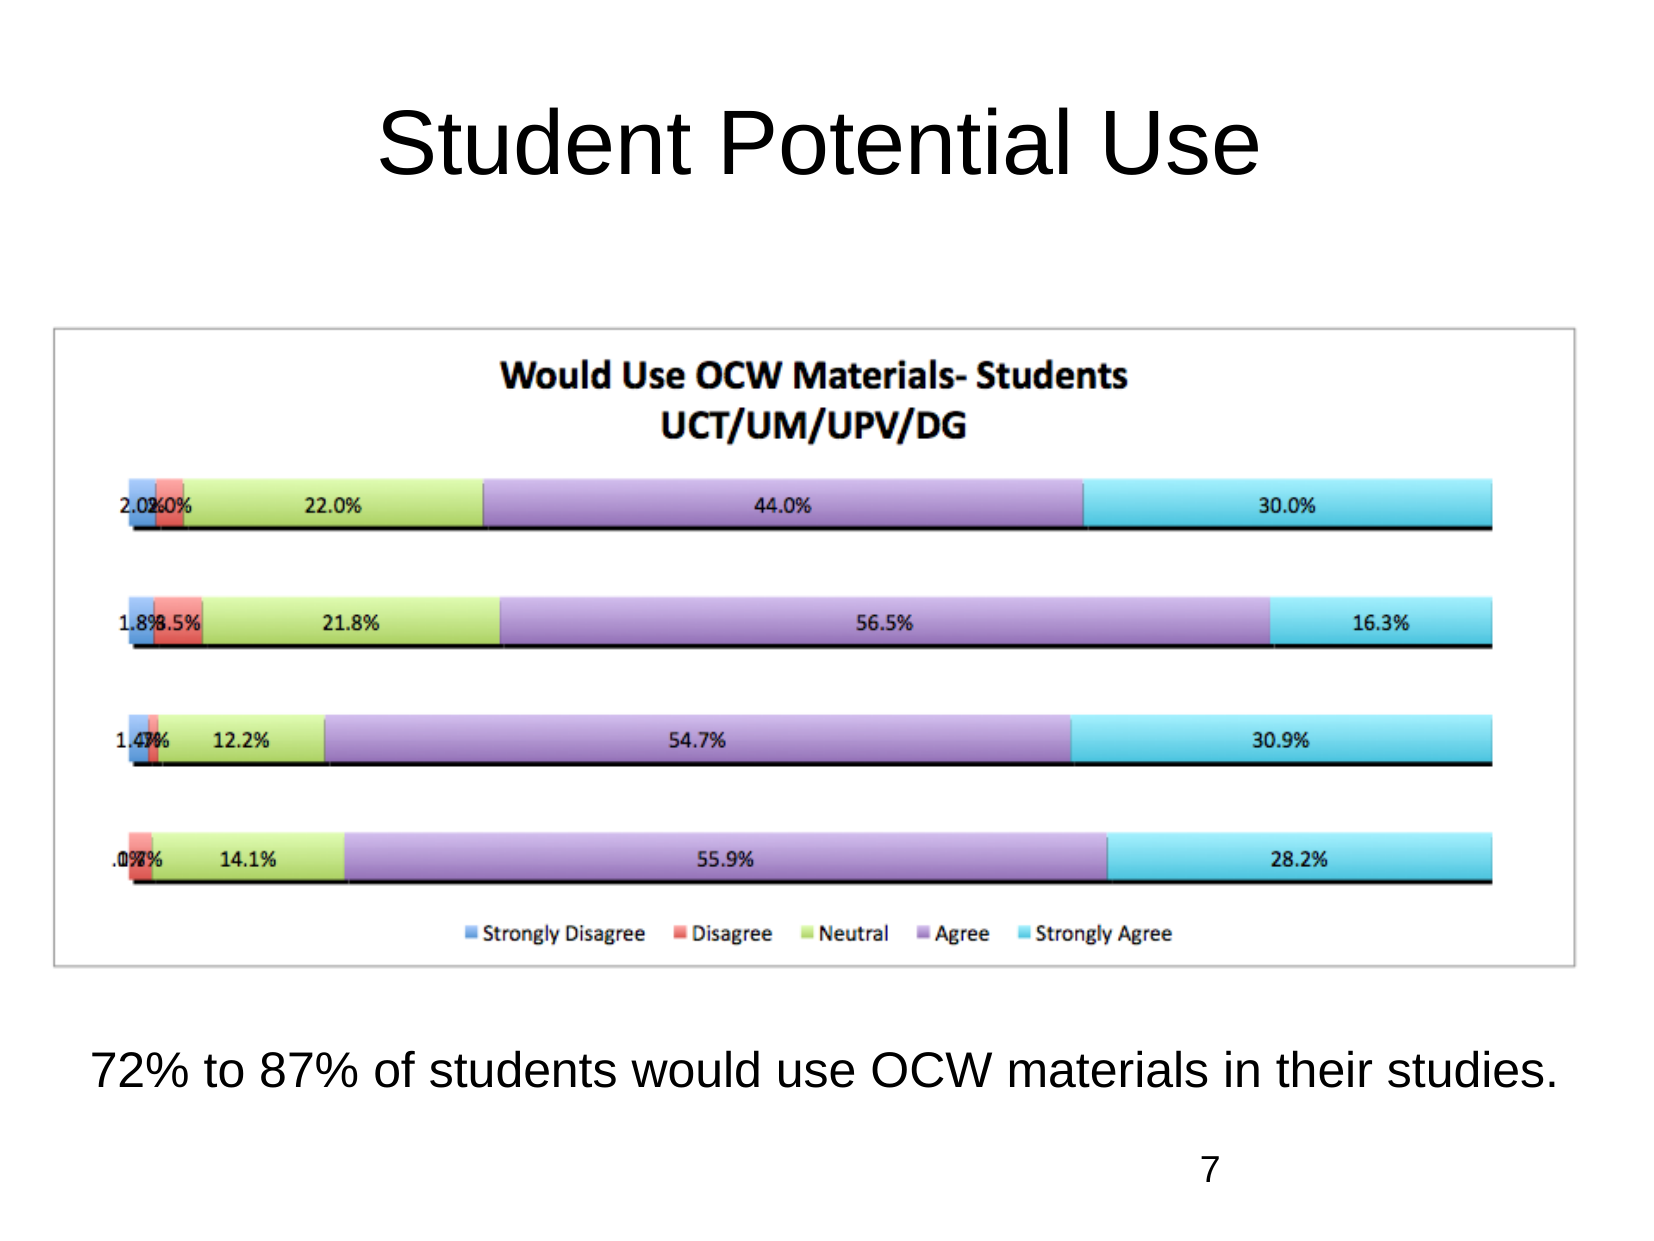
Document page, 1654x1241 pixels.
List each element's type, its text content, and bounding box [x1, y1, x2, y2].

text_box 72% to 87% of students would use OCW materials in their studies. [75, 1035, 1576, 1106]
text_box Student Potential Use [117, 41, 1523, 232]
picture [45, 313, 1579, 986]
text_box <number> [1184, 1129, 1530, 1213]
